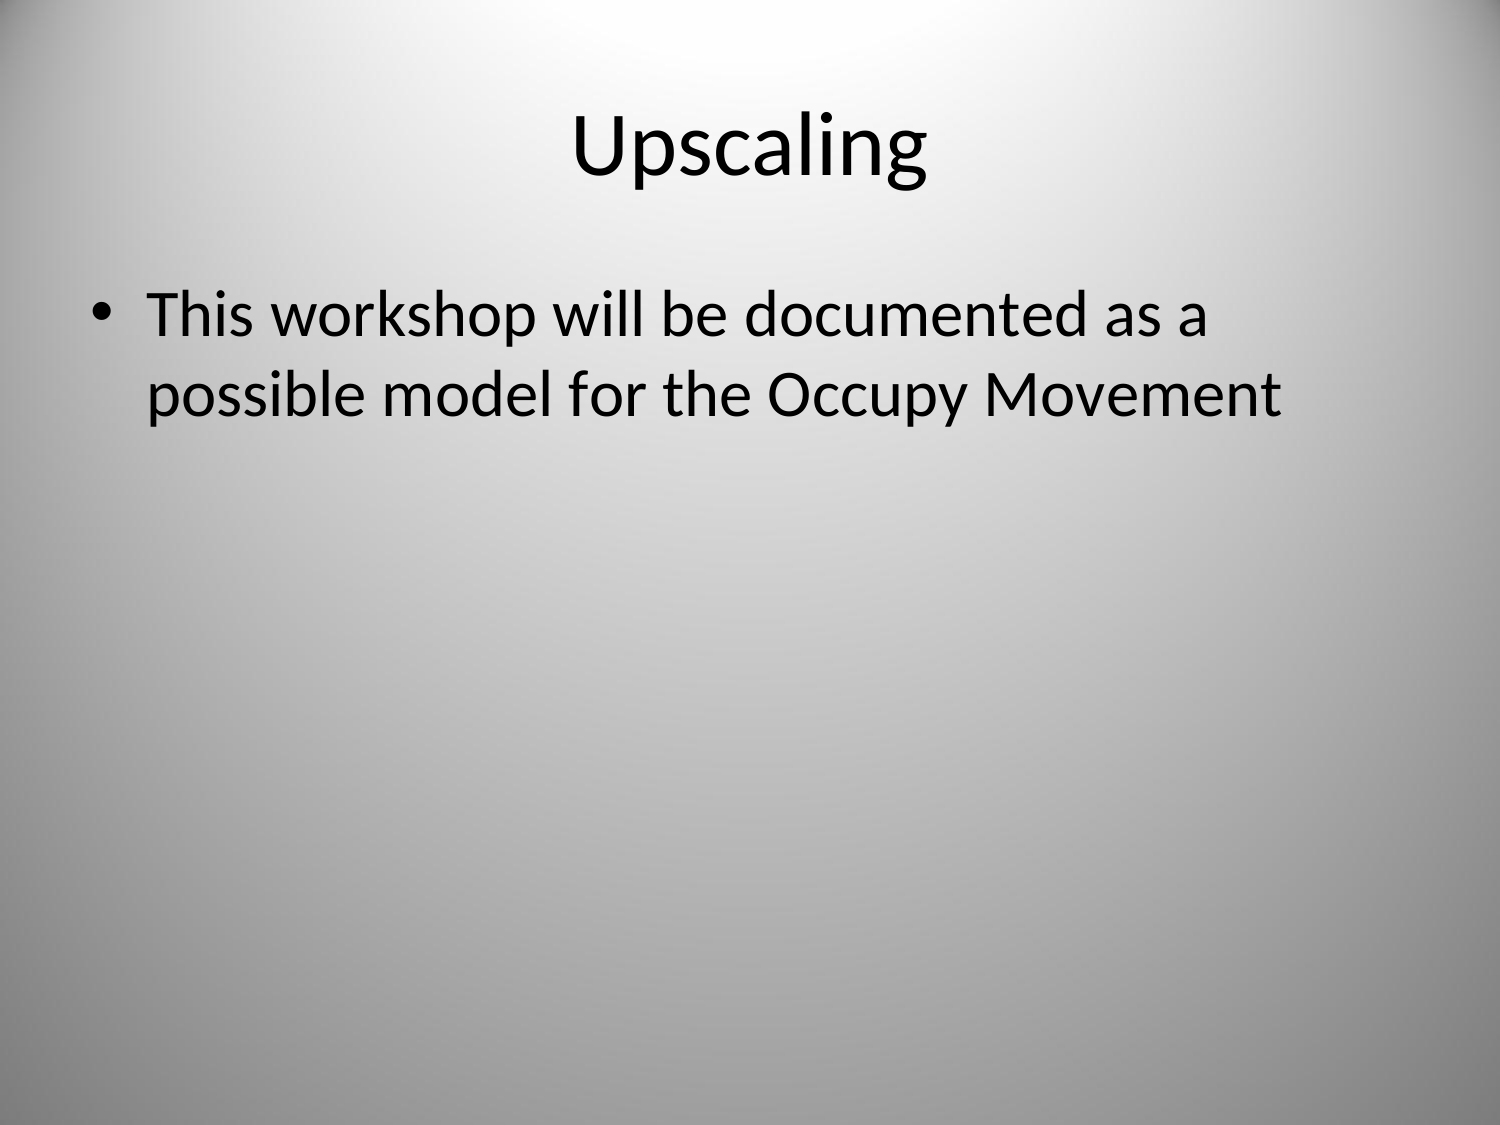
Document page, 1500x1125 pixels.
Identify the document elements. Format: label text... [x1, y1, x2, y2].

list This workshop will be documented as a possible model for the Occupy Movement [75, 262, 1426, 1006]
title Upscaling [75, 45, 1426, 233]
picture [0, 0, 1500, 1125]
